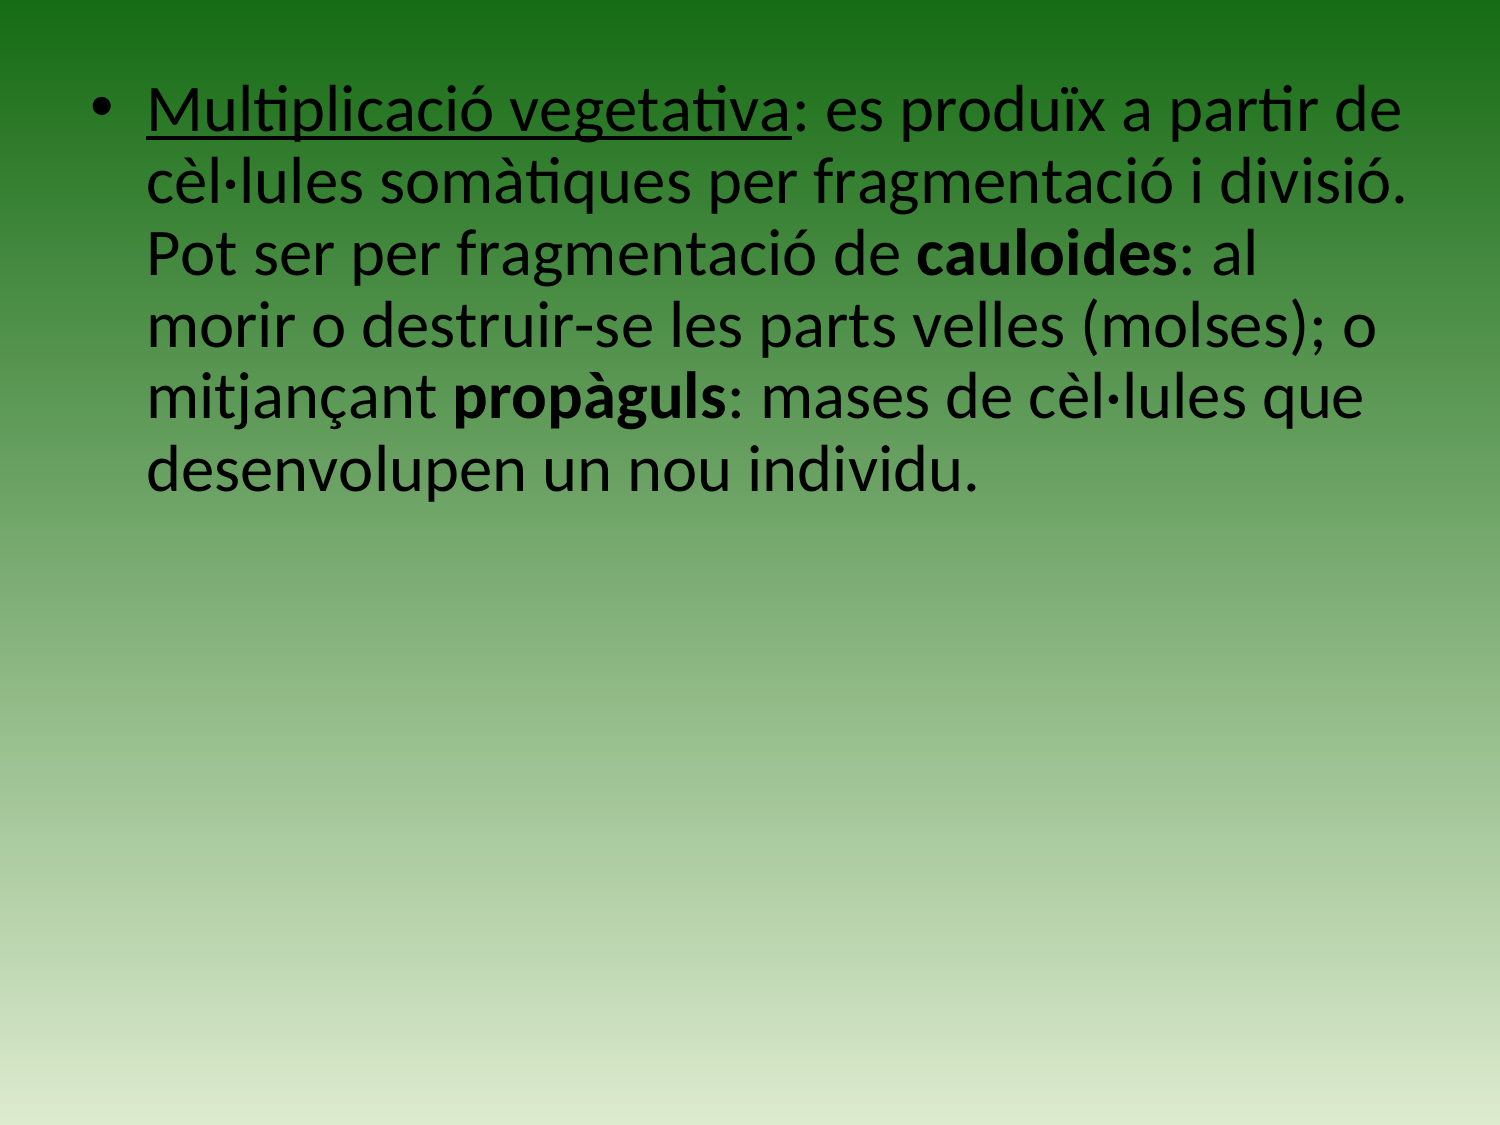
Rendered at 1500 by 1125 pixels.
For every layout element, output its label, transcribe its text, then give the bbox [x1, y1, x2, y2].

list Multiplicació vegetativa: es produïx a partir de cèl·lules somàtiques per fragmentació i divisió. Pot ser per fragmentació de cauloides: al morir o destruir-se les parts velles (molses); o mitjançant propàguls: mases de cèl·lules que desenvolupen un nou individu. [75, 66, 1426, 551]
